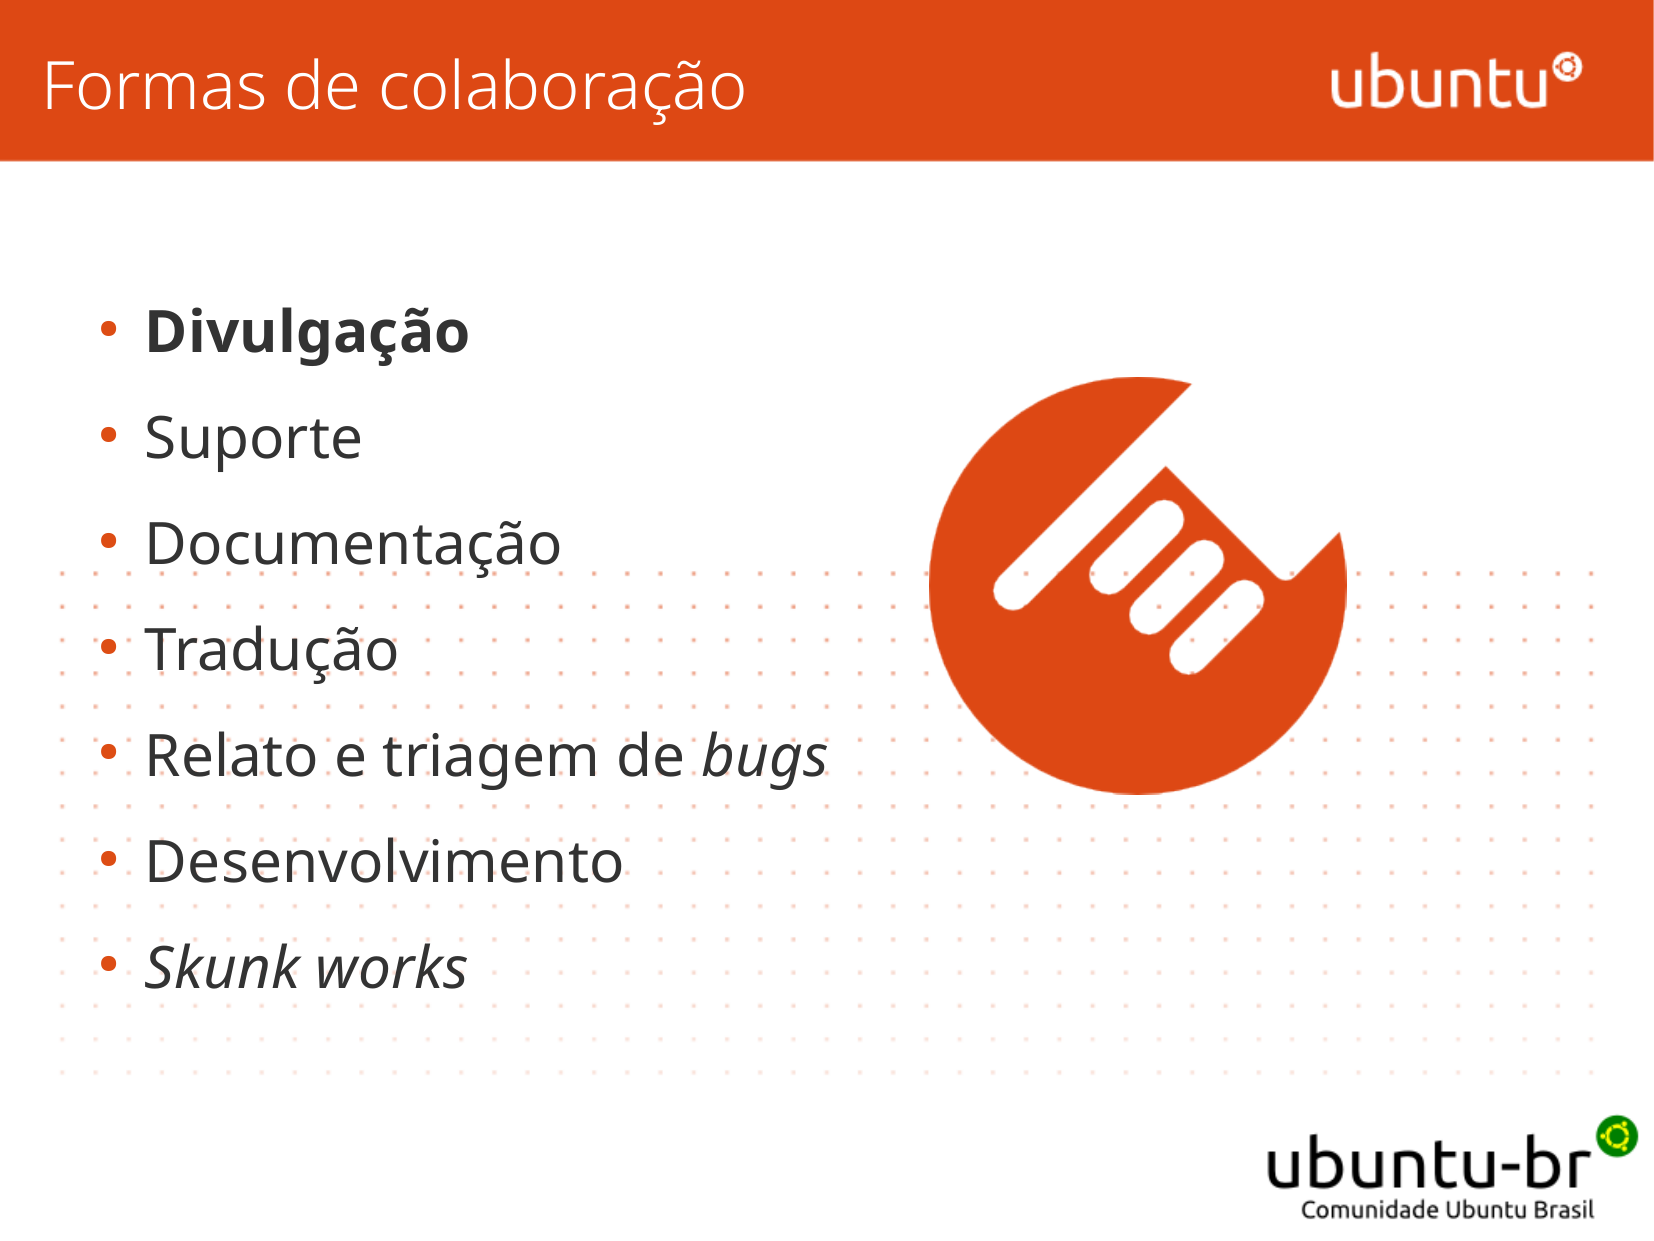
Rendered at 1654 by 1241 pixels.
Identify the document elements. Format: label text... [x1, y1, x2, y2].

list Divulgação Suporte Documentação Tradução Relato e triagem de bugs Desenvolvimento Skunk works [82, 290, 1538, 1010]
title Formas de colaboração [41, 31, 1300, 136]
picture [0, 0, 1654, 1241]
